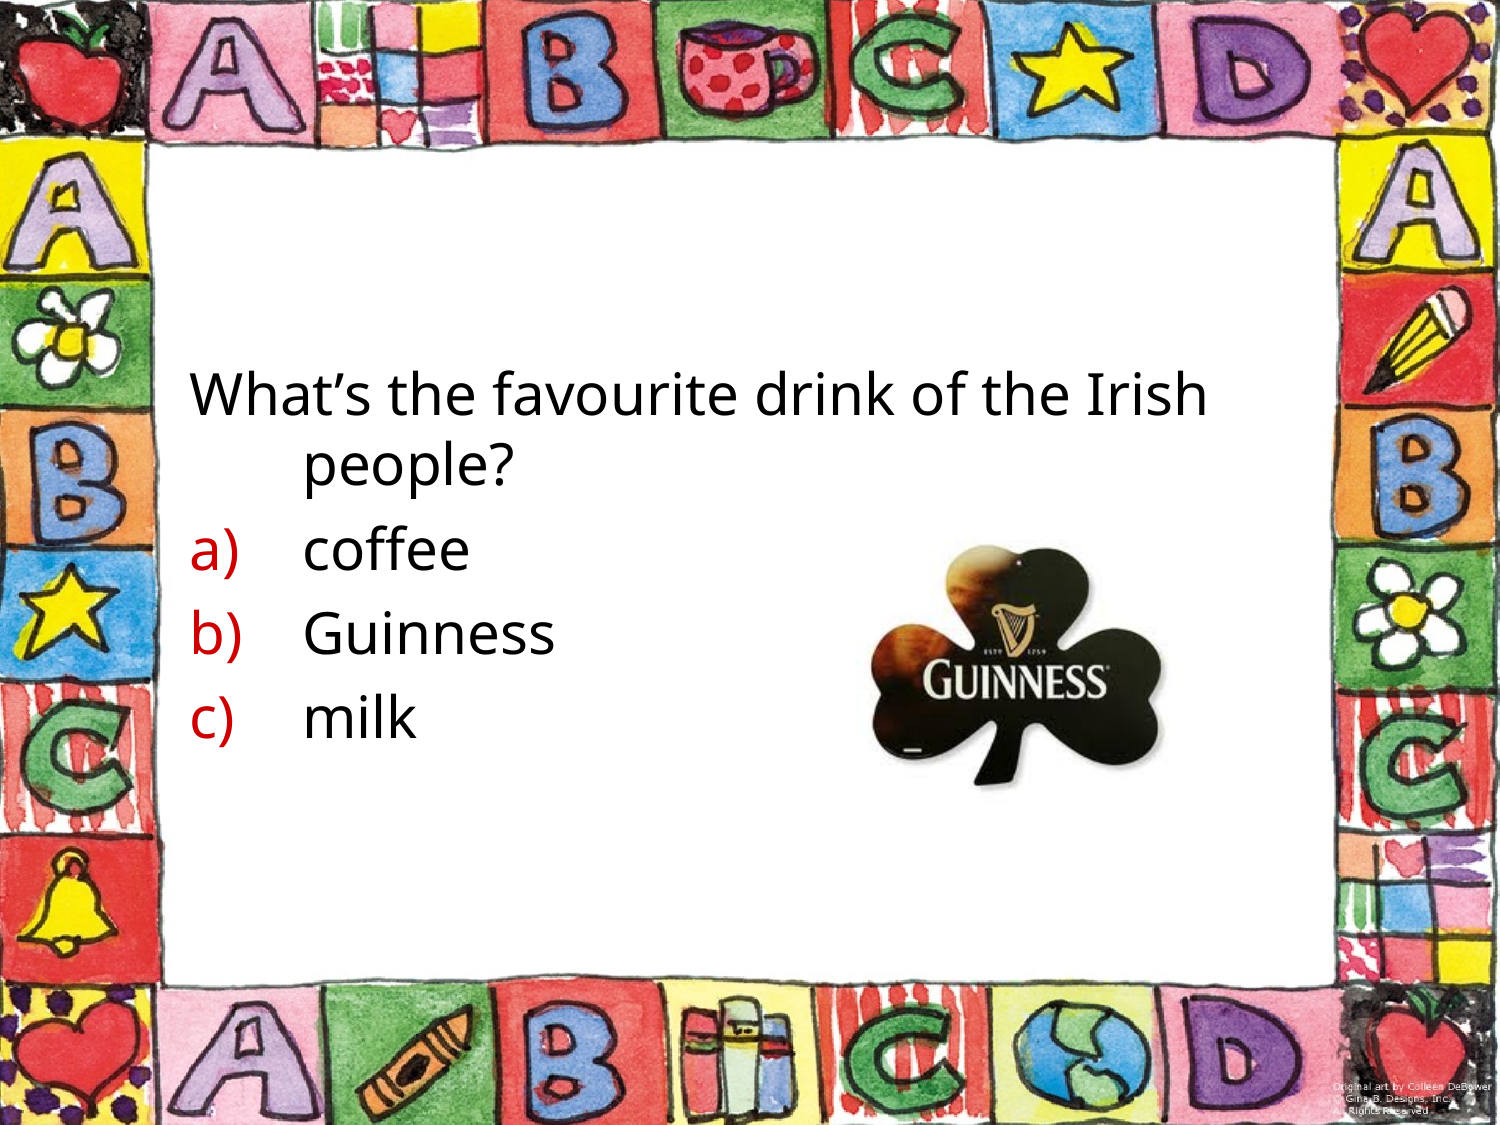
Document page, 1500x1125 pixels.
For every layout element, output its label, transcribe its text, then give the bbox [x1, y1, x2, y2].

picture [0, 0, 1500, 1125]
list What’s the favourite drink of the Irish people? coffee Guinness milk [174, 350, 1326, 951]
